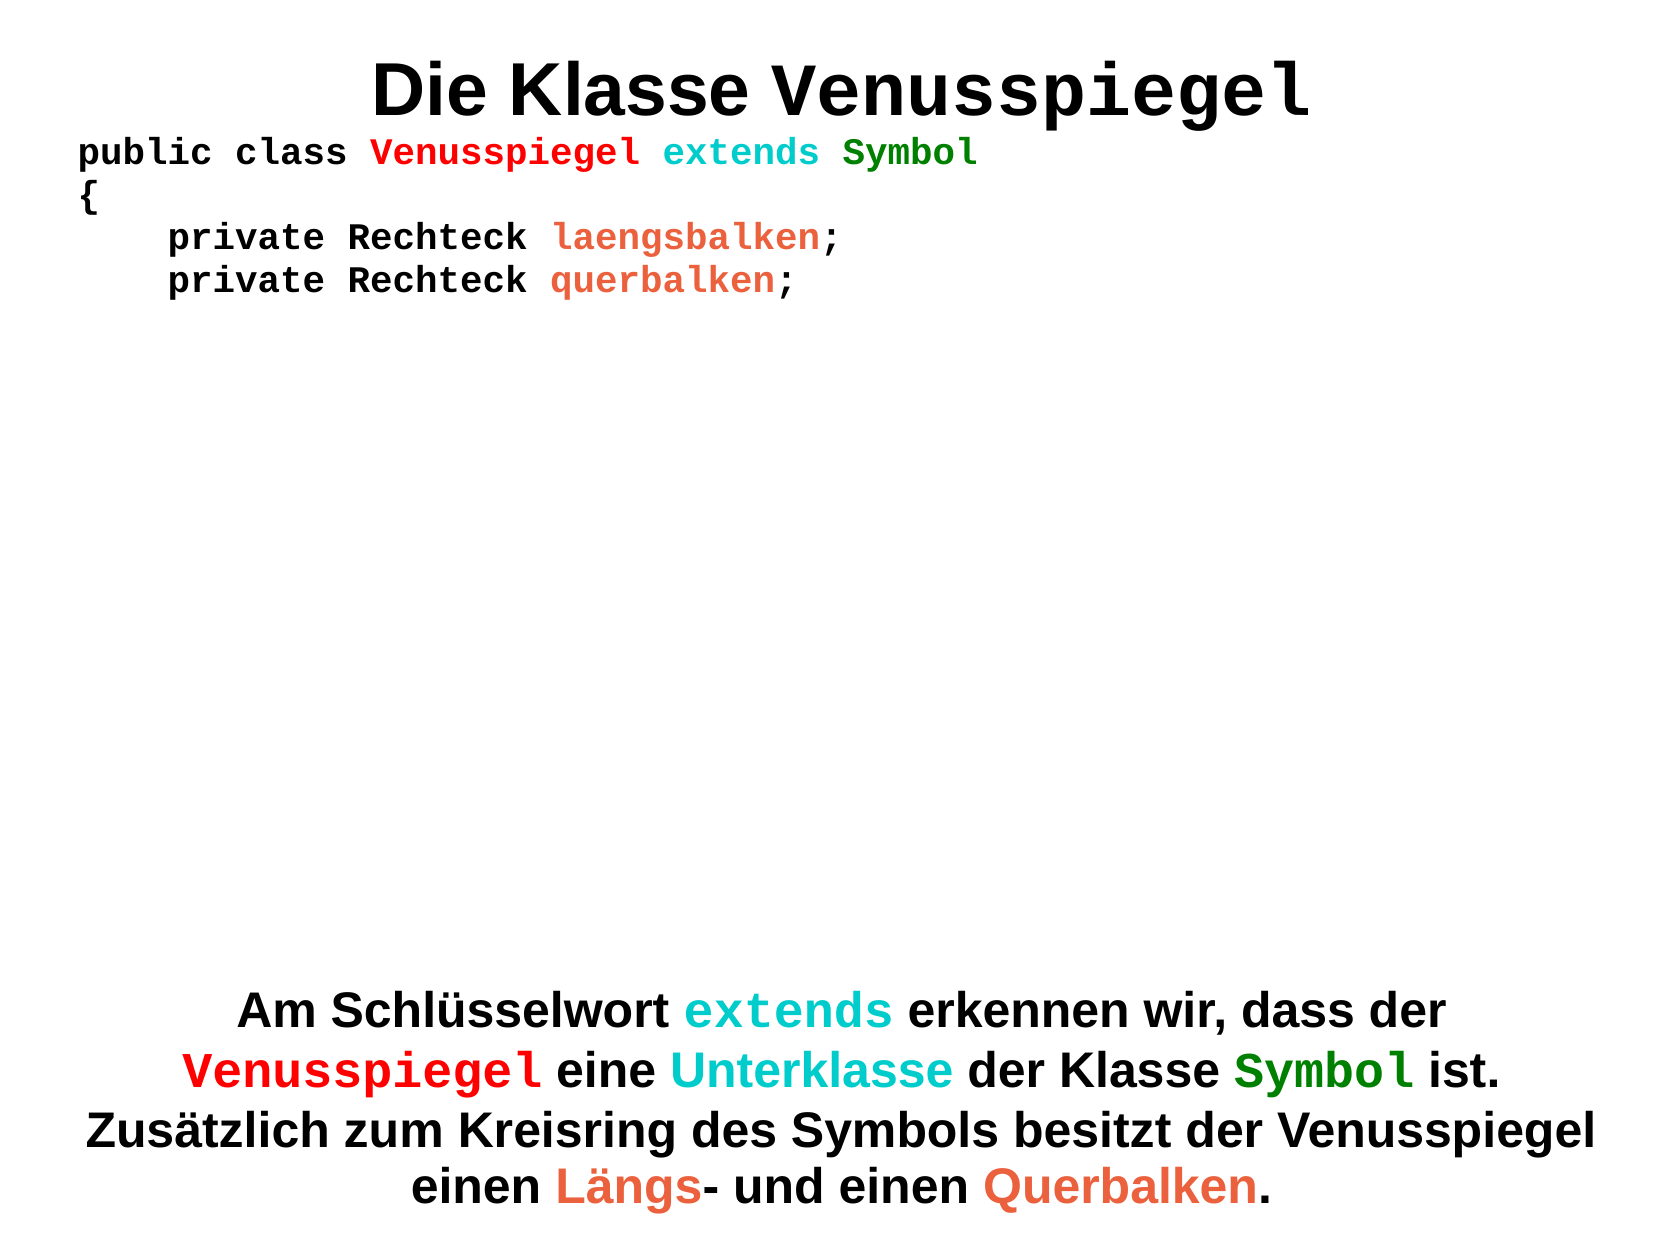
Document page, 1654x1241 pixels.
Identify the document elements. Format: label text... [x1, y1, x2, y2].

text_box Am Schlüsselwort extends erkennen wir, dass der Venusspiegel eine Unterklasse der Klasse Symbol ist. Zusätzlich zum Kreisring des Symbols besitzt der Venusspiegel einen Längs- und einen Querbalken. [59, 974, 1625, 1241]
text_box Die Klasse Venusspiegel [88, 39, 1595, 125]
text_box public class Venusspiegel extends Symbol { private Rechteck laengsbalken; private Rechteck querbalken; [62, 125, 1628, 311]
